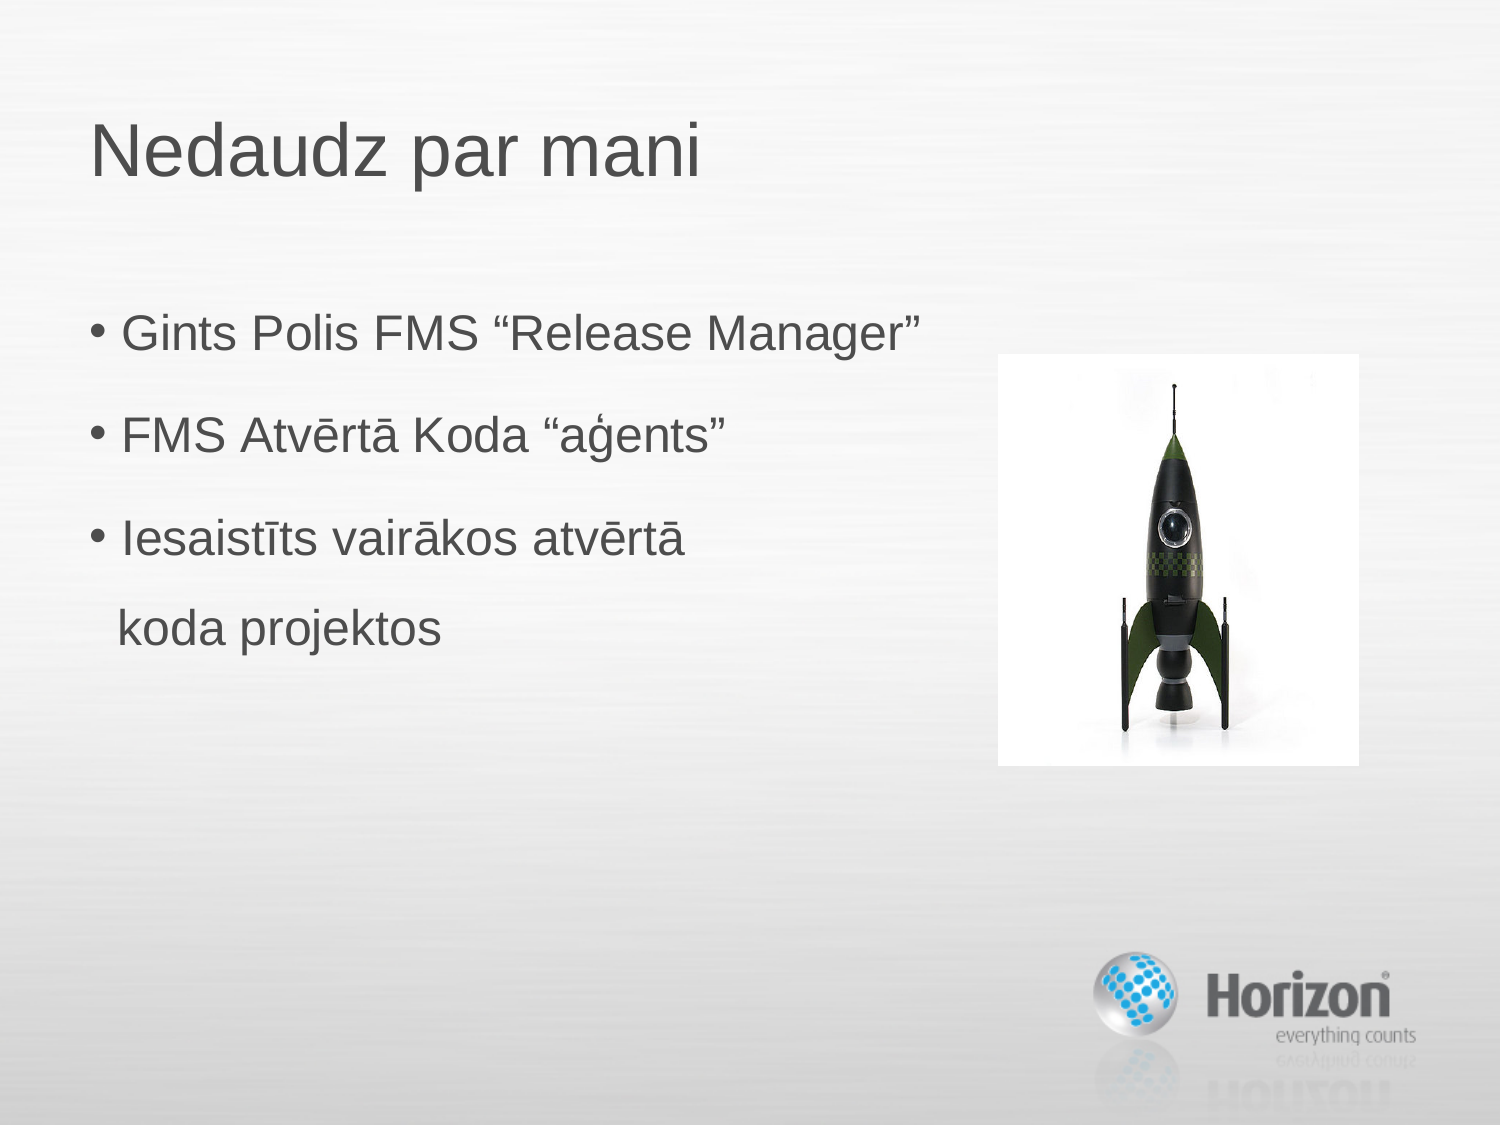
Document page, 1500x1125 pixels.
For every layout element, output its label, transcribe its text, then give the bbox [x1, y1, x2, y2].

title Nedaudz par mani [75, 44, 1426, 248]
list Gints Polis FMS “Release Manager” FMS Atvērtā Koda “aģents” Iesaistīts vairākos atvērtā koda projektos [75, 262, 1426, 956]
picture [0, 0, 1500, 1125]
